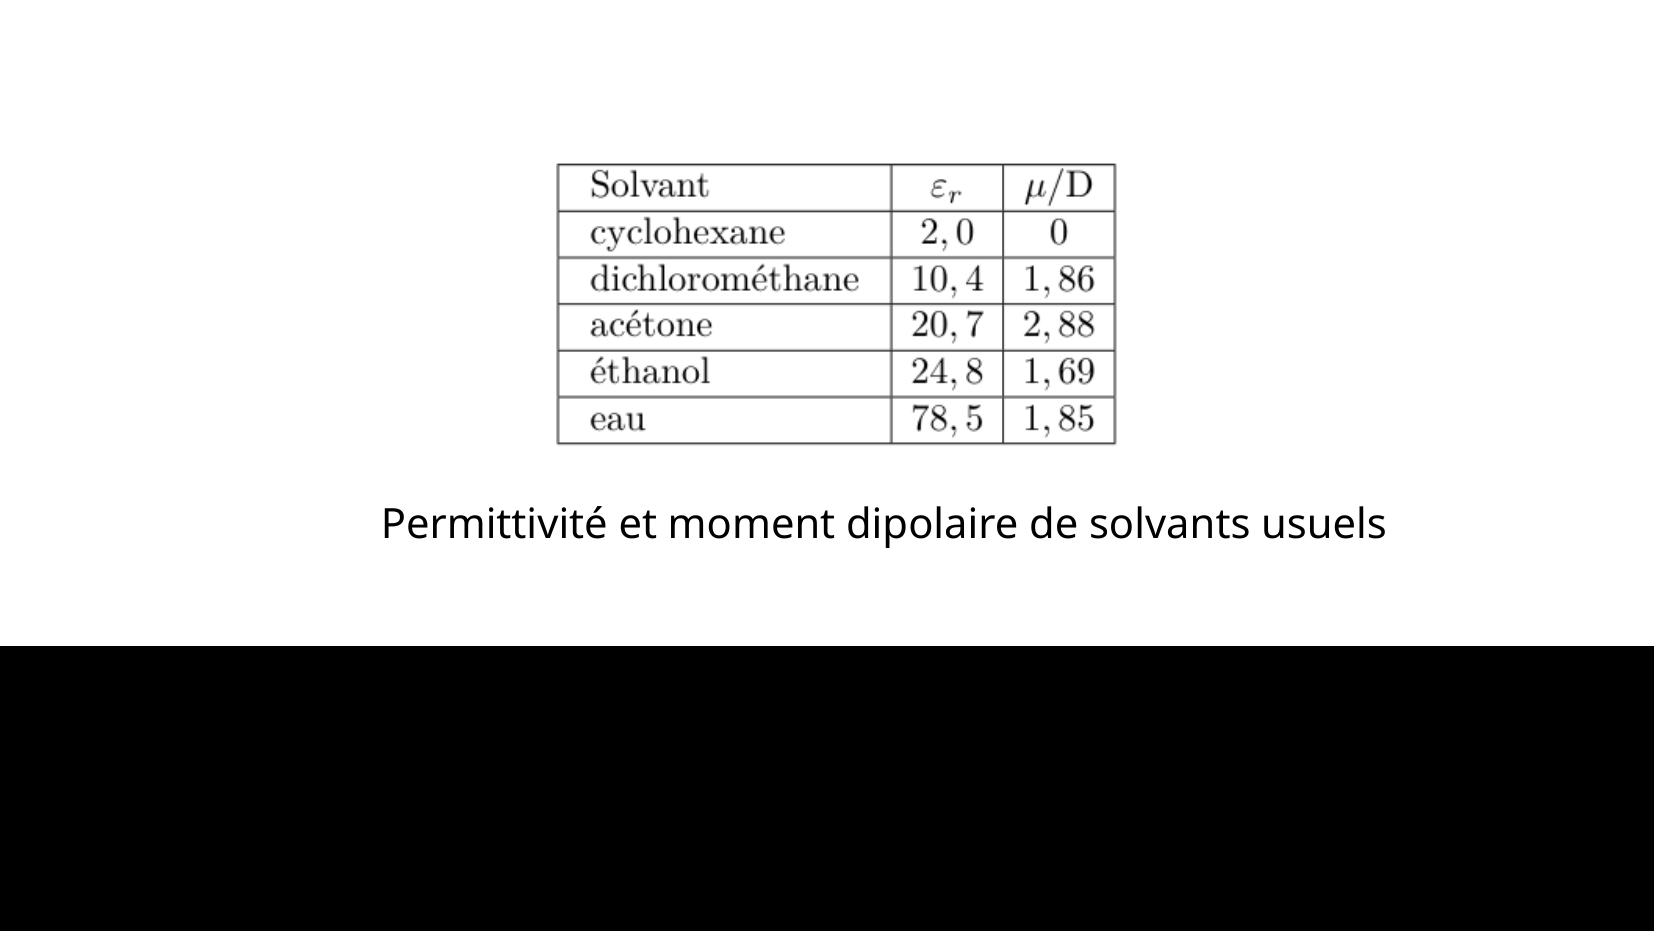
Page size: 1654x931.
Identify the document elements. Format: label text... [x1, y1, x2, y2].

text_box Permittivité et moment dipolaire de solvants usuels [366, 486, 1291, 556]
text_box [0, 646, 1654, 931]
picture [541, 153, 1134, 460]
